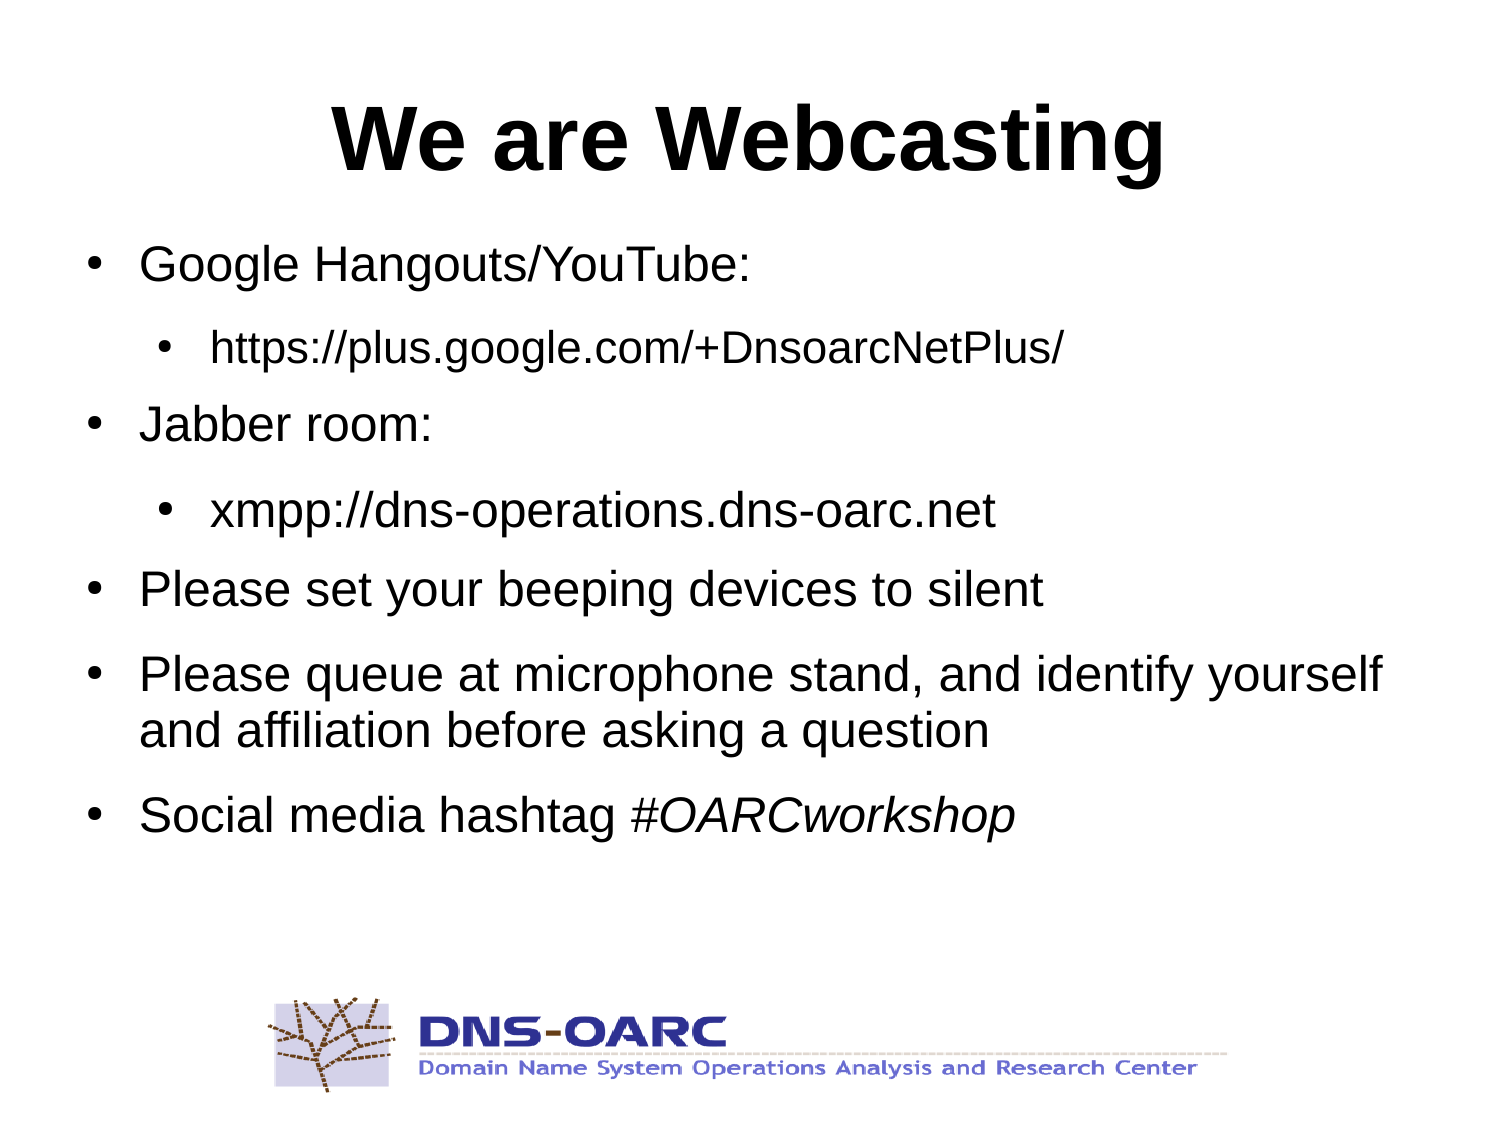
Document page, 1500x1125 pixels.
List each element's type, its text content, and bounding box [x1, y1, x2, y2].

list Google Hangouts/YouTube: https://plus.google.com/+DnsoarcNetPlus/ Jabber room: xmpp://dns-operations.dns-oarc.net Please set your beeping devices to silent Please queue at microphone stand, and identify yourself and affiliation before asking a question Social media hashtag #OARCworkshop [68, 236, 1432, 889]
title We are Webcasting [75, 44, 1425, 233]
picture [214, 991, 1259, 1099]
